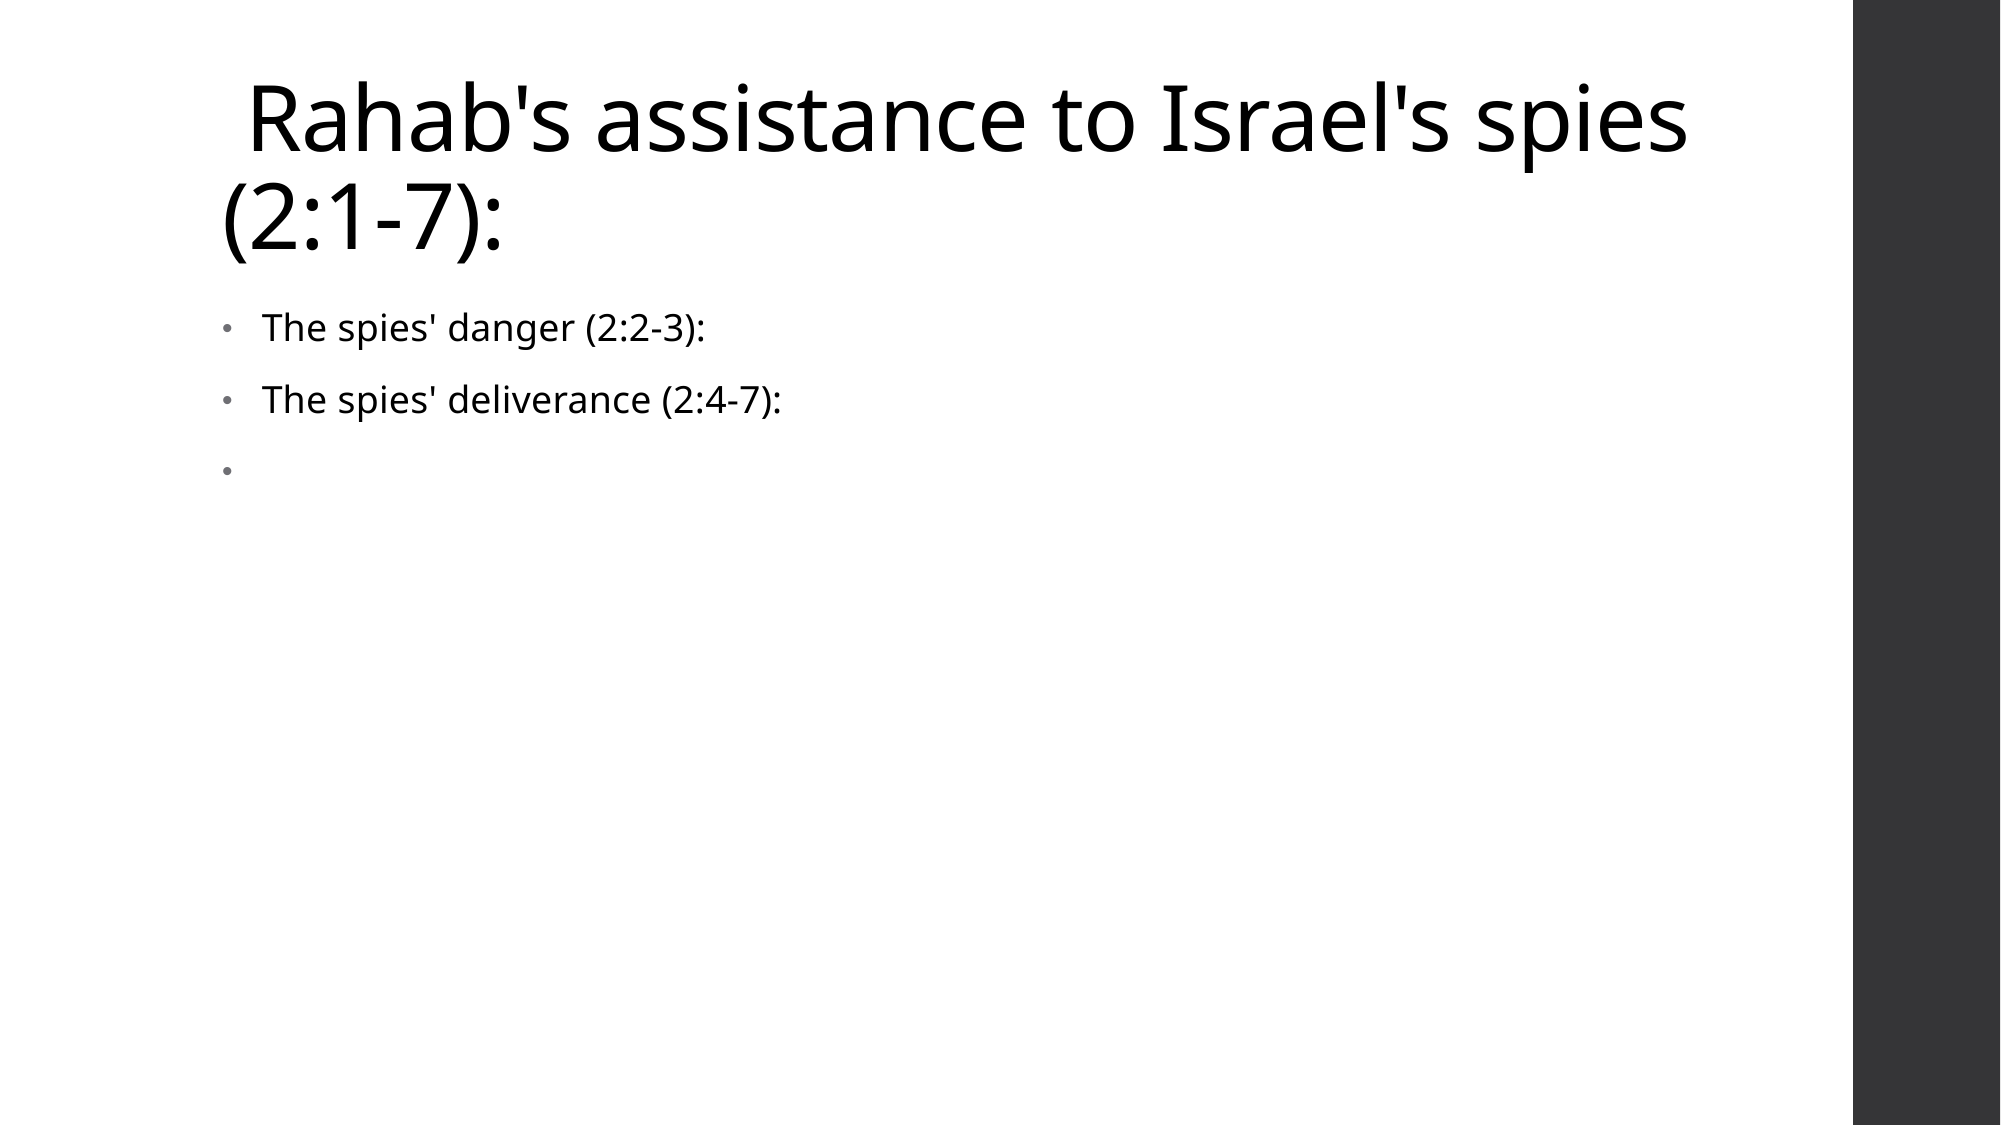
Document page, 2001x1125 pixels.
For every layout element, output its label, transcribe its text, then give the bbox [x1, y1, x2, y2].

list The spies' danger (2:2-3): The spies' deliverance (2:4-7): [206, 299, 1617, 1014]
title Rahab's assistance to Israel's spies (2:1-7): [206, 60, 1797, 278]
